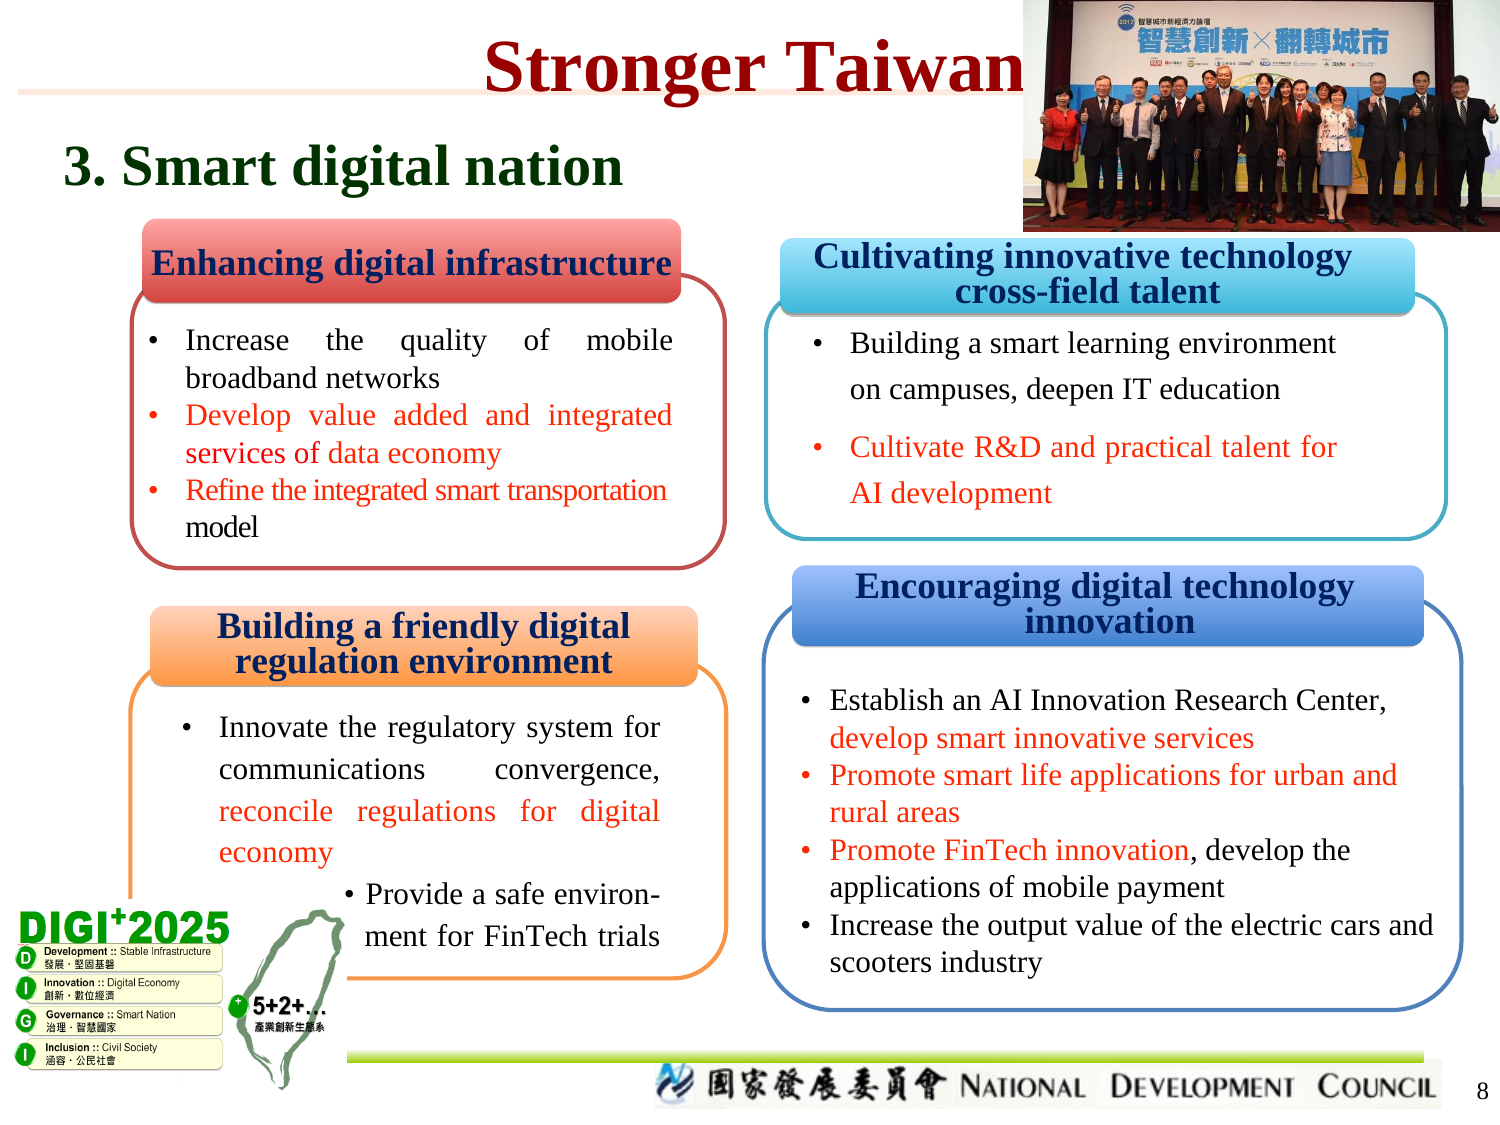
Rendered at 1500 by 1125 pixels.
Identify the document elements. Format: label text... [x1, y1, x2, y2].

text_box [133, 275, 723, 310]
text_box Enhancing digital infrastructure [138, 230, 686, 291]
text_box [130, 690, 723, 899]
text_box • Building a smart learning environment on campuses, deepen IT education • Cultivate R&D and practical talent for AI development [767, 305, 1420, 519]
text_box [143, 218, 681, 230]
text_box Encouraging digital technology innovation [758, 562, 1462, 650]
text_box Stronger Taiwan [5, 0, 1023, 109]
picture [13, 899, 347, 1091]
text_box Cultivating innovative technology cross-field talent [769, 232, 1407, 319]
picture [1023, 0, 1500, 232]
text_box • Increase the quality of mobile broadband networks • Develop value added and integrated services of data economy • Refine the integrated smart transportation model [102, 310, 756, 553]
text_box • Innovate the regulatory system for communications convergence, reconcile regulations for digital economy • Provide a safe environ-ment for FinTech trials [136, 693, 744, 961]
text_box [347, 961, 713, 979]
text_box [771, 239, 1447, 540]
text_box 8 [1469, 1067, 1499, 1113]
text_box • Establish an AI Innovation Research Center, develop smart innovative services • Promote smart life applications for urban and rural areas • Promote FinTech innovation, develop the applications of mobile payment • Increase the output value of the electric cars and scooters industry [763, 670, 1500, 989]
text_box 3. Smart digital nation [55, 127, 727, 206]
text_box Building a friendly digital regulation environment [123, 602, 725, 690]
text_box [145, 553, 712, 569]
